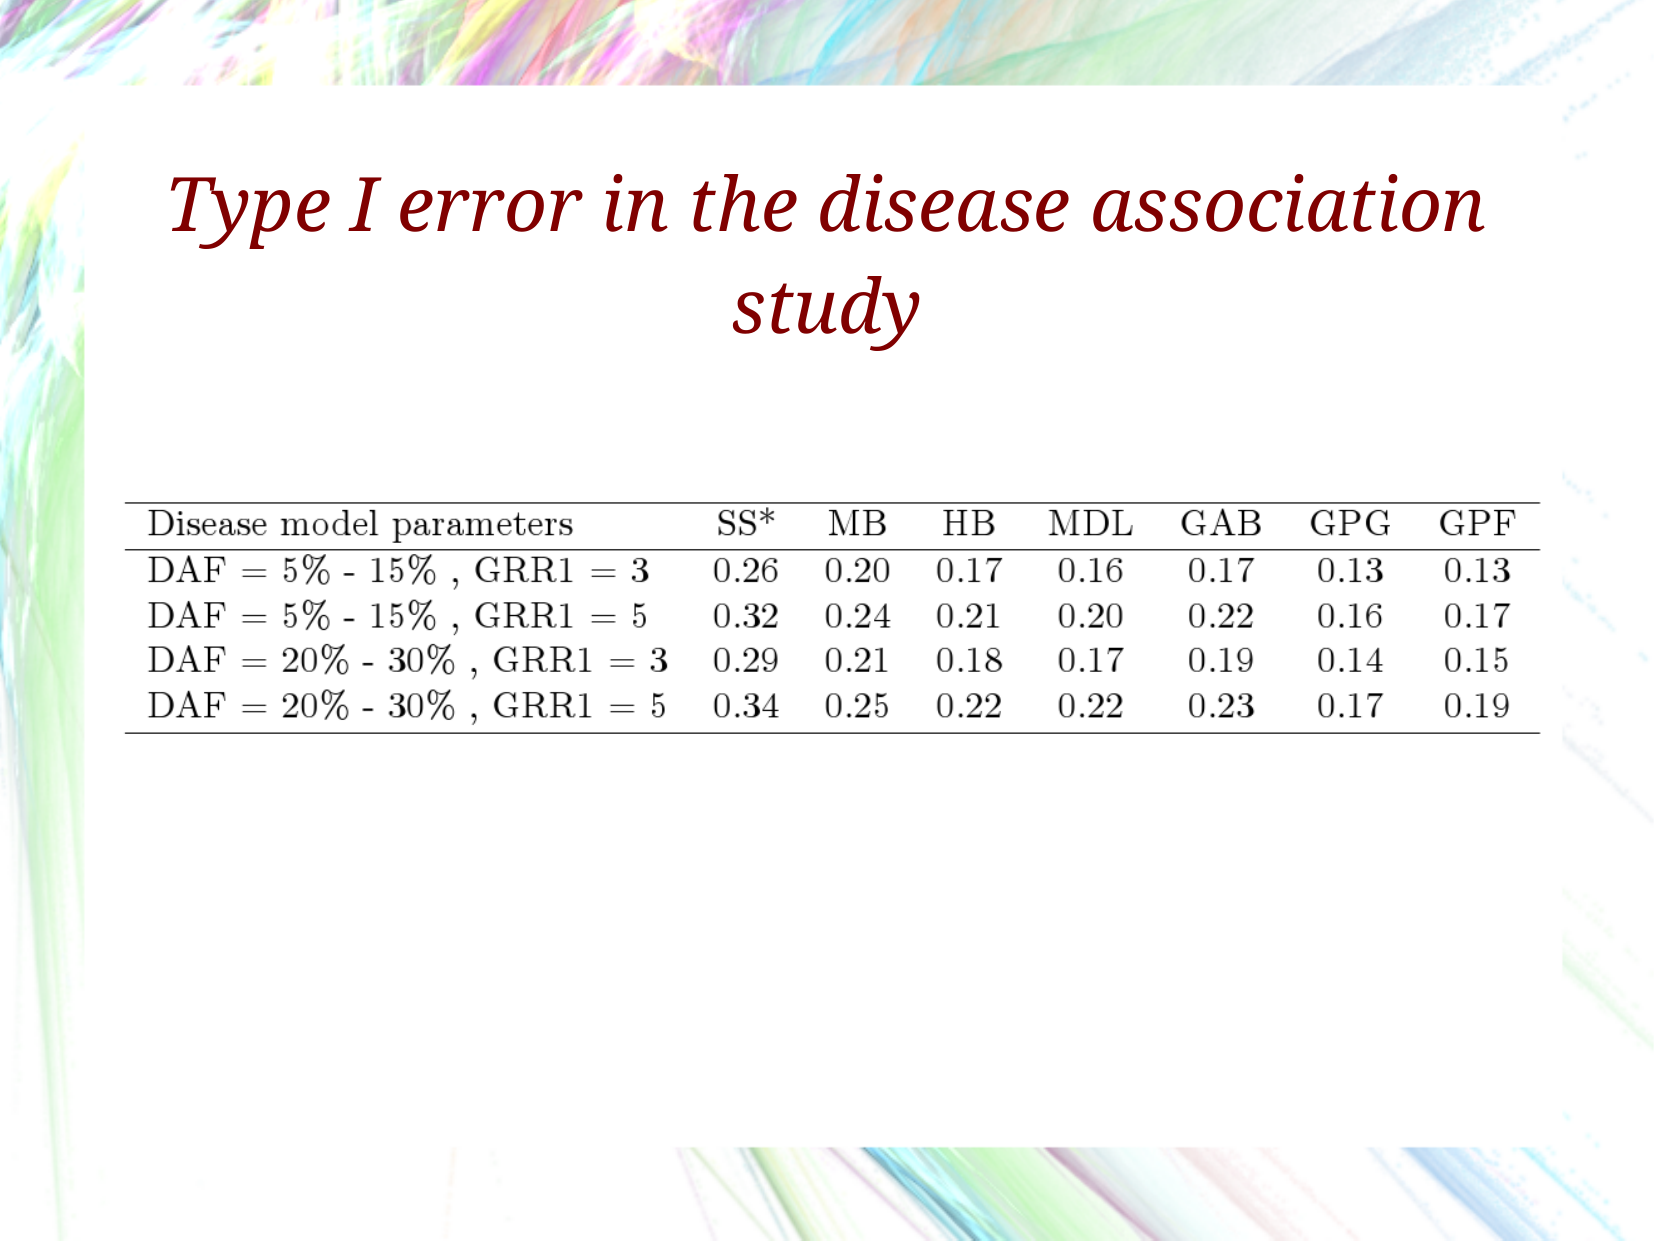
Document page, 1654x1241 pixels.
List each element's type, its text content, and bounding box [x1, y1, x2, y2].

title Type I error in the disease association study [82, 157, 1571, 350]
picture [0, 0, 1654, 1241]
